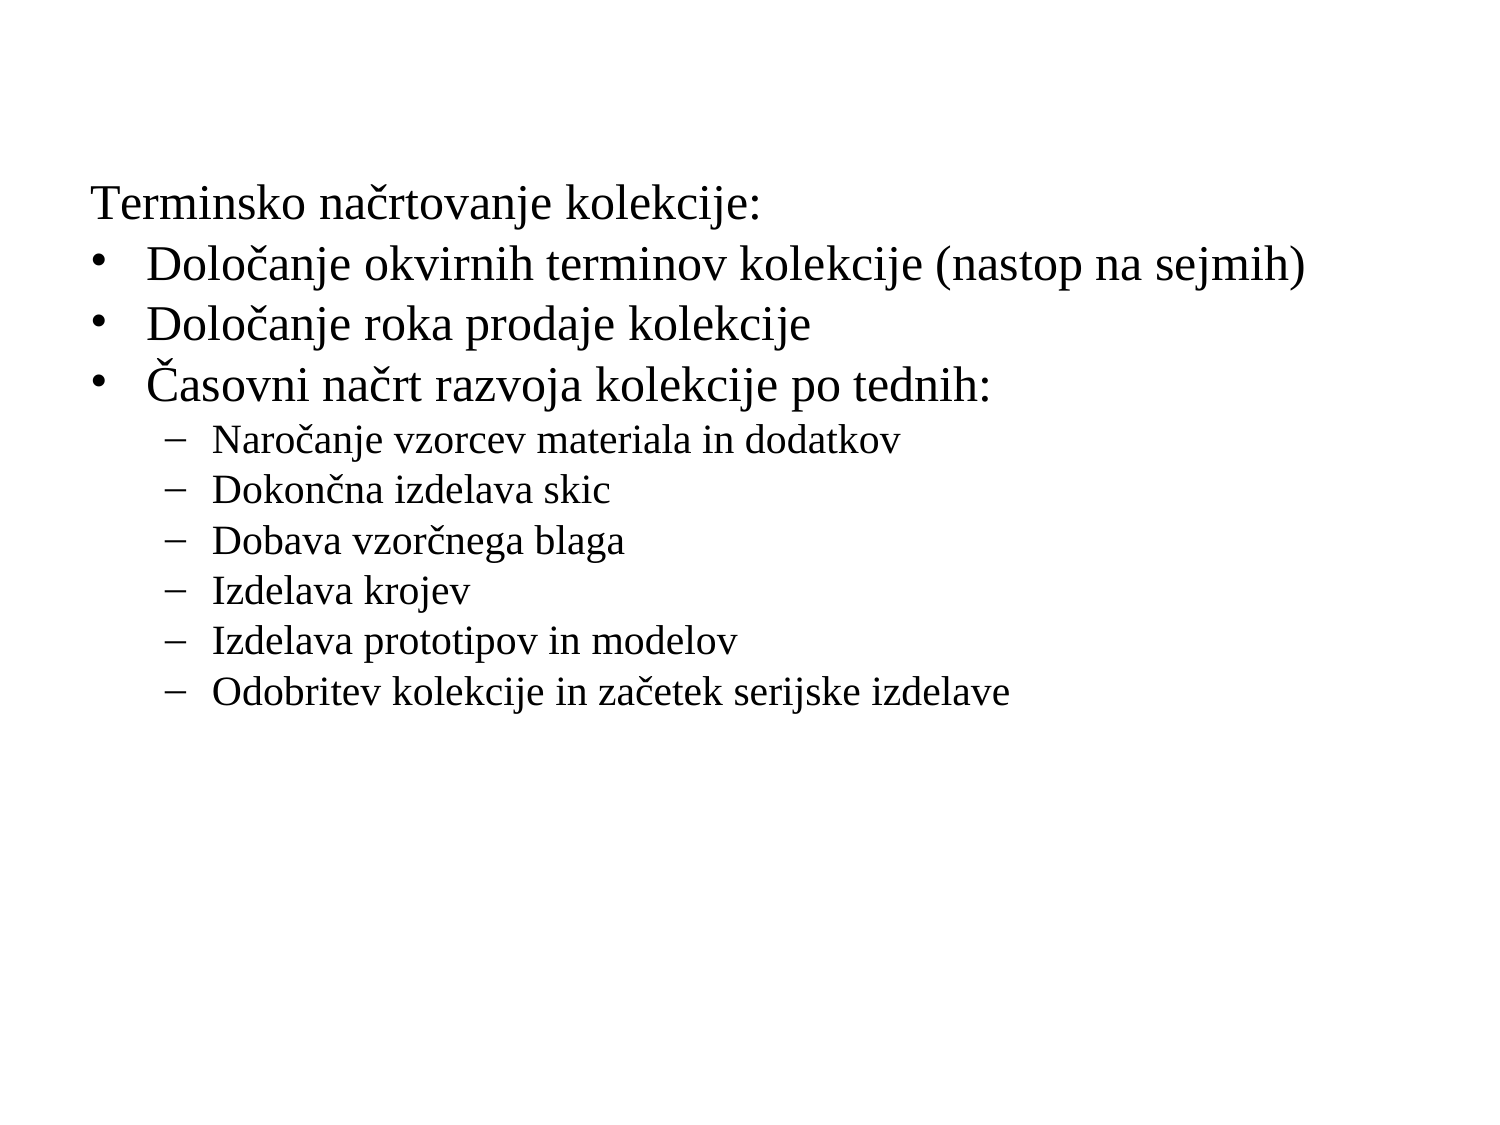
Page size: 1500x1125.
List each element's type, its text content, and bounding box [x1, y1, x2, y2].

list Terminsko načrtovanje kolekcije: Določanje okvirnih terminov kolekcije (nastop na sejmih) Določanje roka prodaje kolekcije Časovni načrt razvoja kolekcije po tednih: Naročanje vzorcev materiala in dodatkov Dokončna izdelava skic Dobava vzorčnega blaga Izdelava krojev Izdelava prototipov in modelov Odobritev kolekcije in začetek serijske izdelave [75, 101, 1426, 1005]
